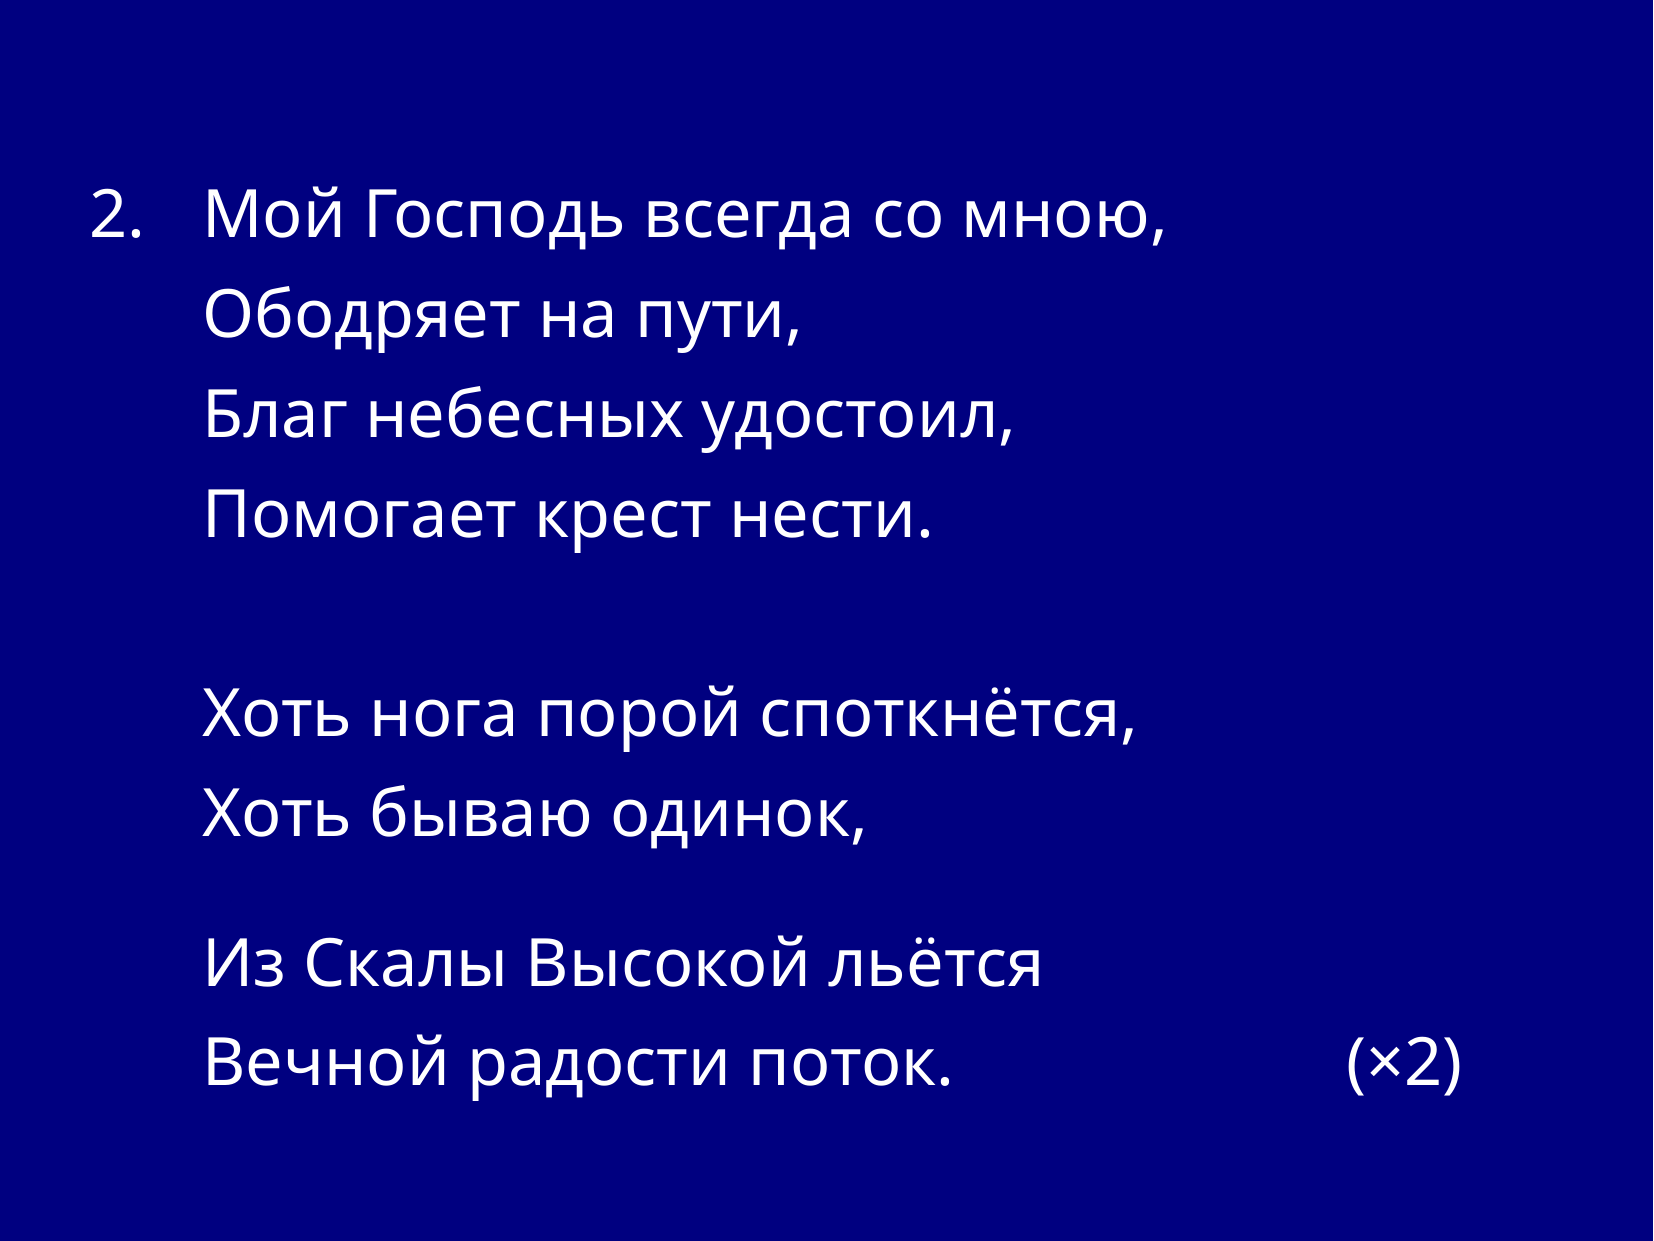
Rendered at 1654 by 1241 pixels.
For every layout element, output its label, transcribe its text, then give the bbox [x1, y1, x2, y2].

text_box 2. Мой Господь всегда со мною, Ободряет на пути, Благ небесных удостоил, Помогает крест нести. Хоть нога порой споткнётся, Хоть бываю одинок, Из Скалы Высокой льётся Вечной радости поток. (×2) [75, 150, 1576, 1163]
